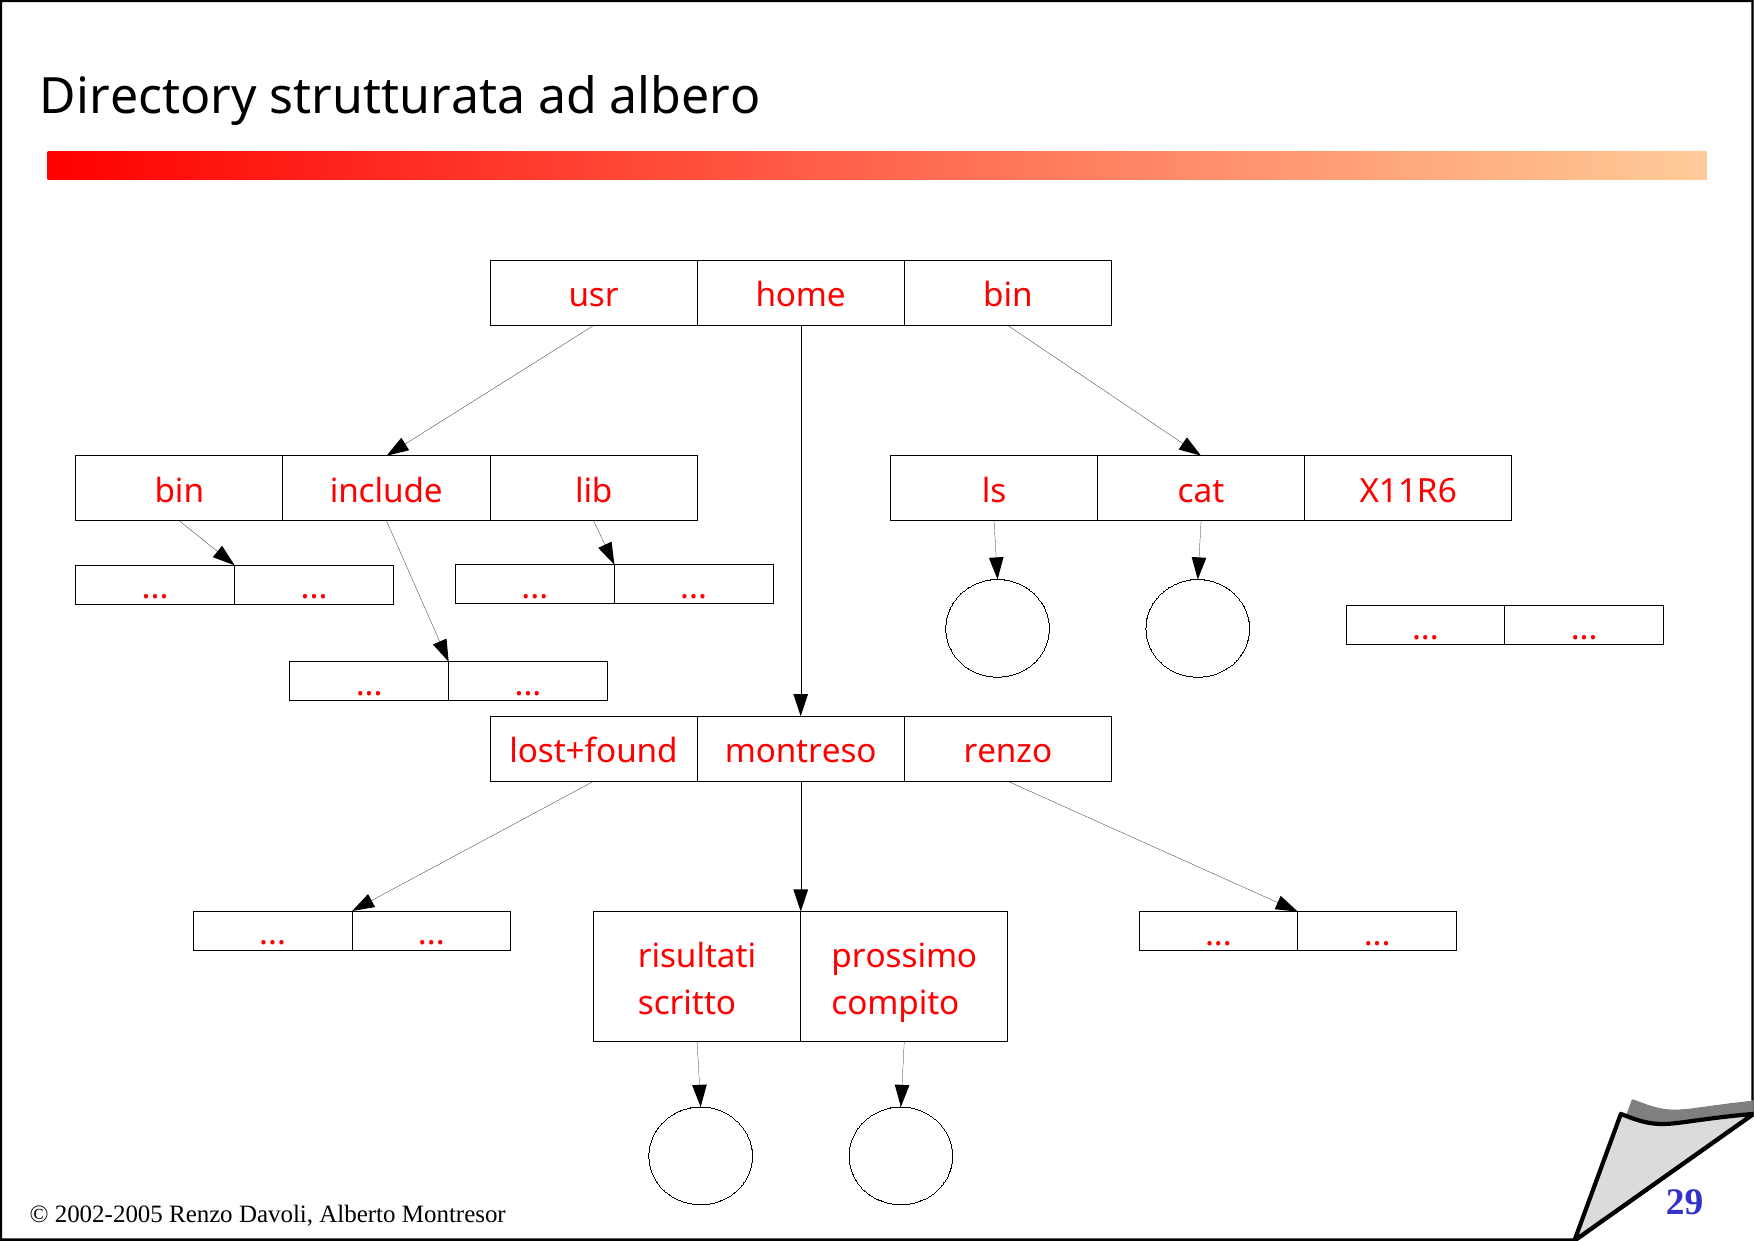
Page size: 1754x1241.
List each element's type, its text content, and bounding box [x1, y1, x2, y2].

text_box lib [490, 455, 698, 521]
text_box 9 [1469, 152, 1474, 179]
text_box montreso [697, 716, 904, 782]
text_box ls [890, 455, 1097, 521]
text_box bin [904, 260, 1112, 326]
text_box ... [1346, 605, 1504, 645]
text_box ... [448, 661, 608, 701]
text_box lost+found [490, 716, 697, 782]
text_box ... [1297, 911, 1457, 951]
text_box ... [75, 565, 234, 605]
text_box usr [490, 260, 697, 326]
text_box ... [455, 564, 614, 604]
text_box prossimo compito [800, 911, 1008, 1042]
text_box renzo [904, 716, 1112, 782]
text_box cat [1097, 455, 1304, 521]
text_box ... [1139, 911, 1297, 951]
text_box ... [234, 565, 394, 605]
text_box ... [352, 911, 511, 951]
text_box home [697, 260, 904, 326]
text_box ... [193, 911, 352, 951]
text_box risultati scritto [593, 911, 800, 1042]
text_box include [282, 455, 490, 521]
text_box X11R6 [1304, 455, 1512, 521]
text_box ... [614, 564, 774, 604]
title Directory strutturata ad albero [40, 49, 1713, 144]
text_box bin [75, 455, 282, 521]
text_box ... [1504, 605, 1664, 645]
text_box ... [289, 661, 448, 701]
